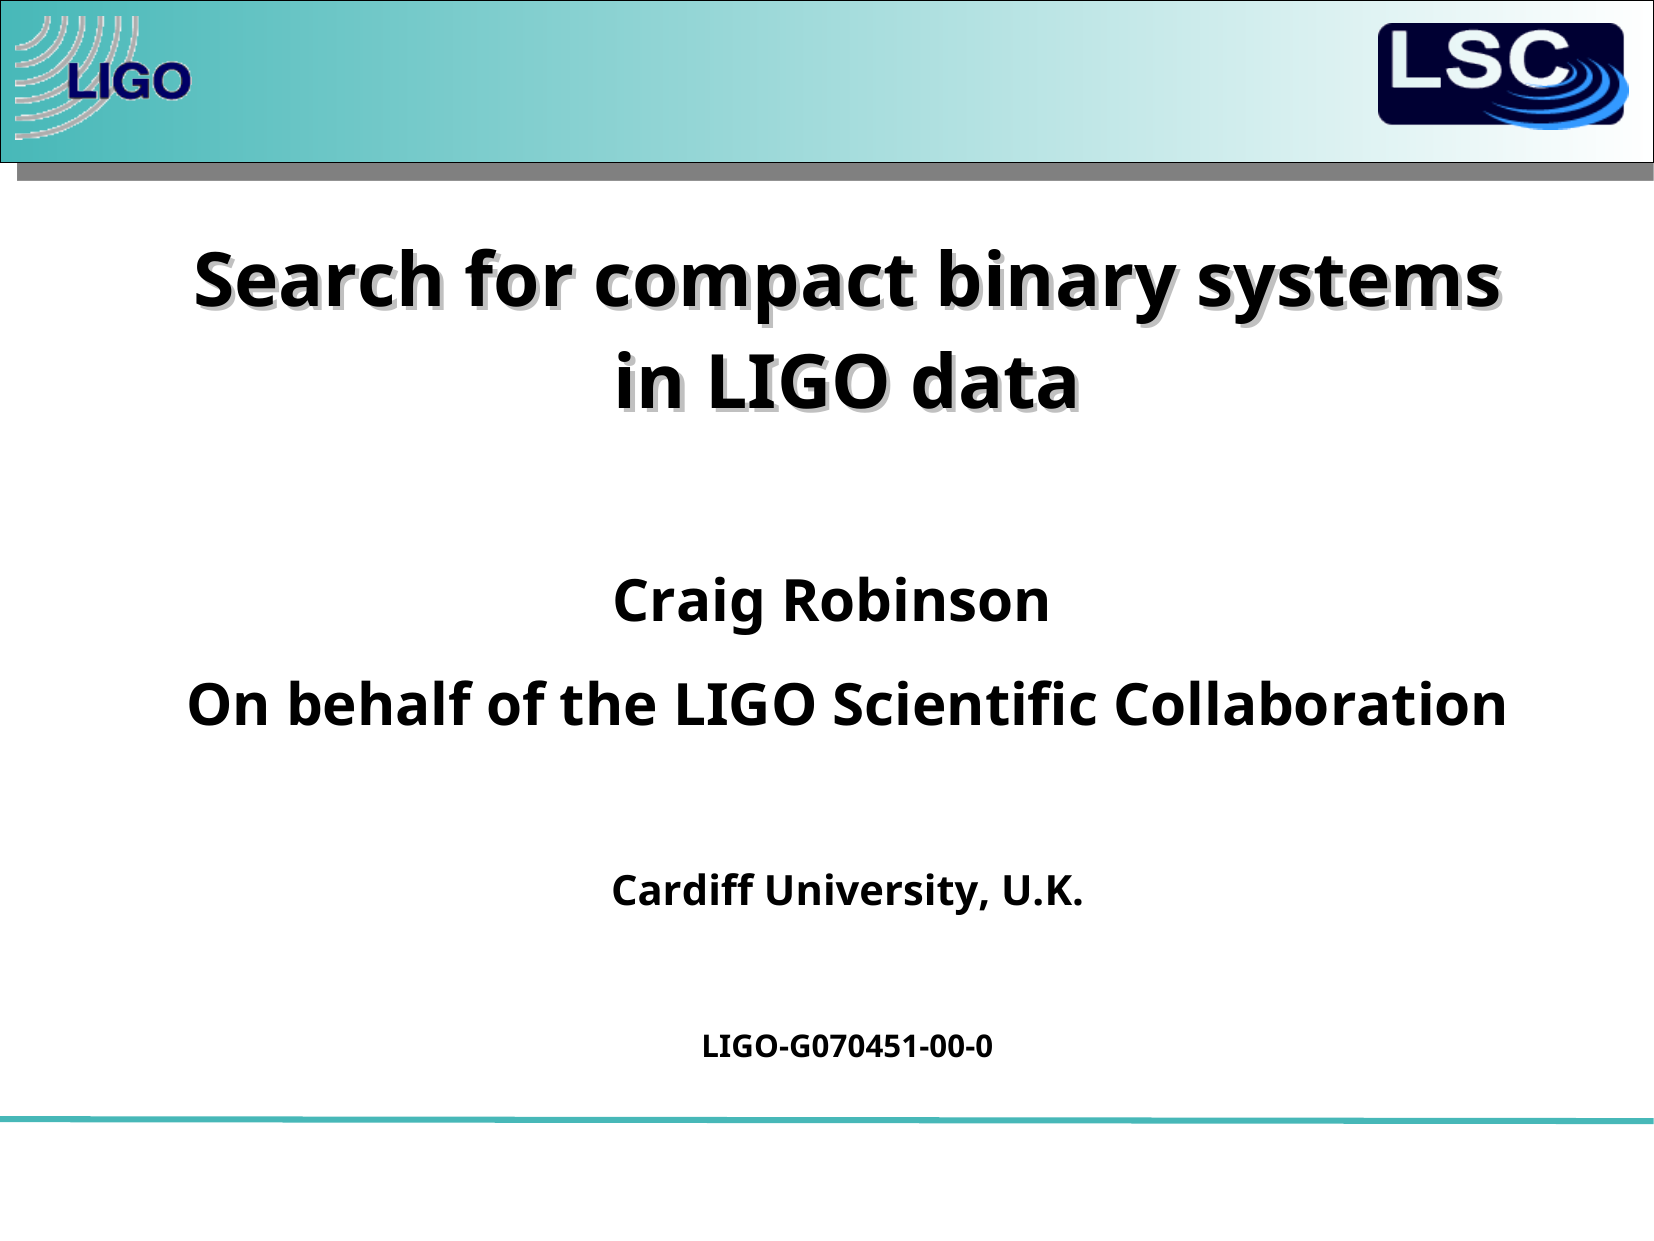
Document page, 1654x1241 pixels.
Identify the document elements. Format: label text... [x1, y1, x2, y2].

text_box Search for compact binary systems in LIGO data Craig Robinson On behalf of the LIGO Scientific Collaboration Cardiff University, U.K. LIGO-G070451-00-0 [168, 218, 1527, 1074]
picture [15, 16, 192, 140]
picture [1378, 23, 1629, 130]
